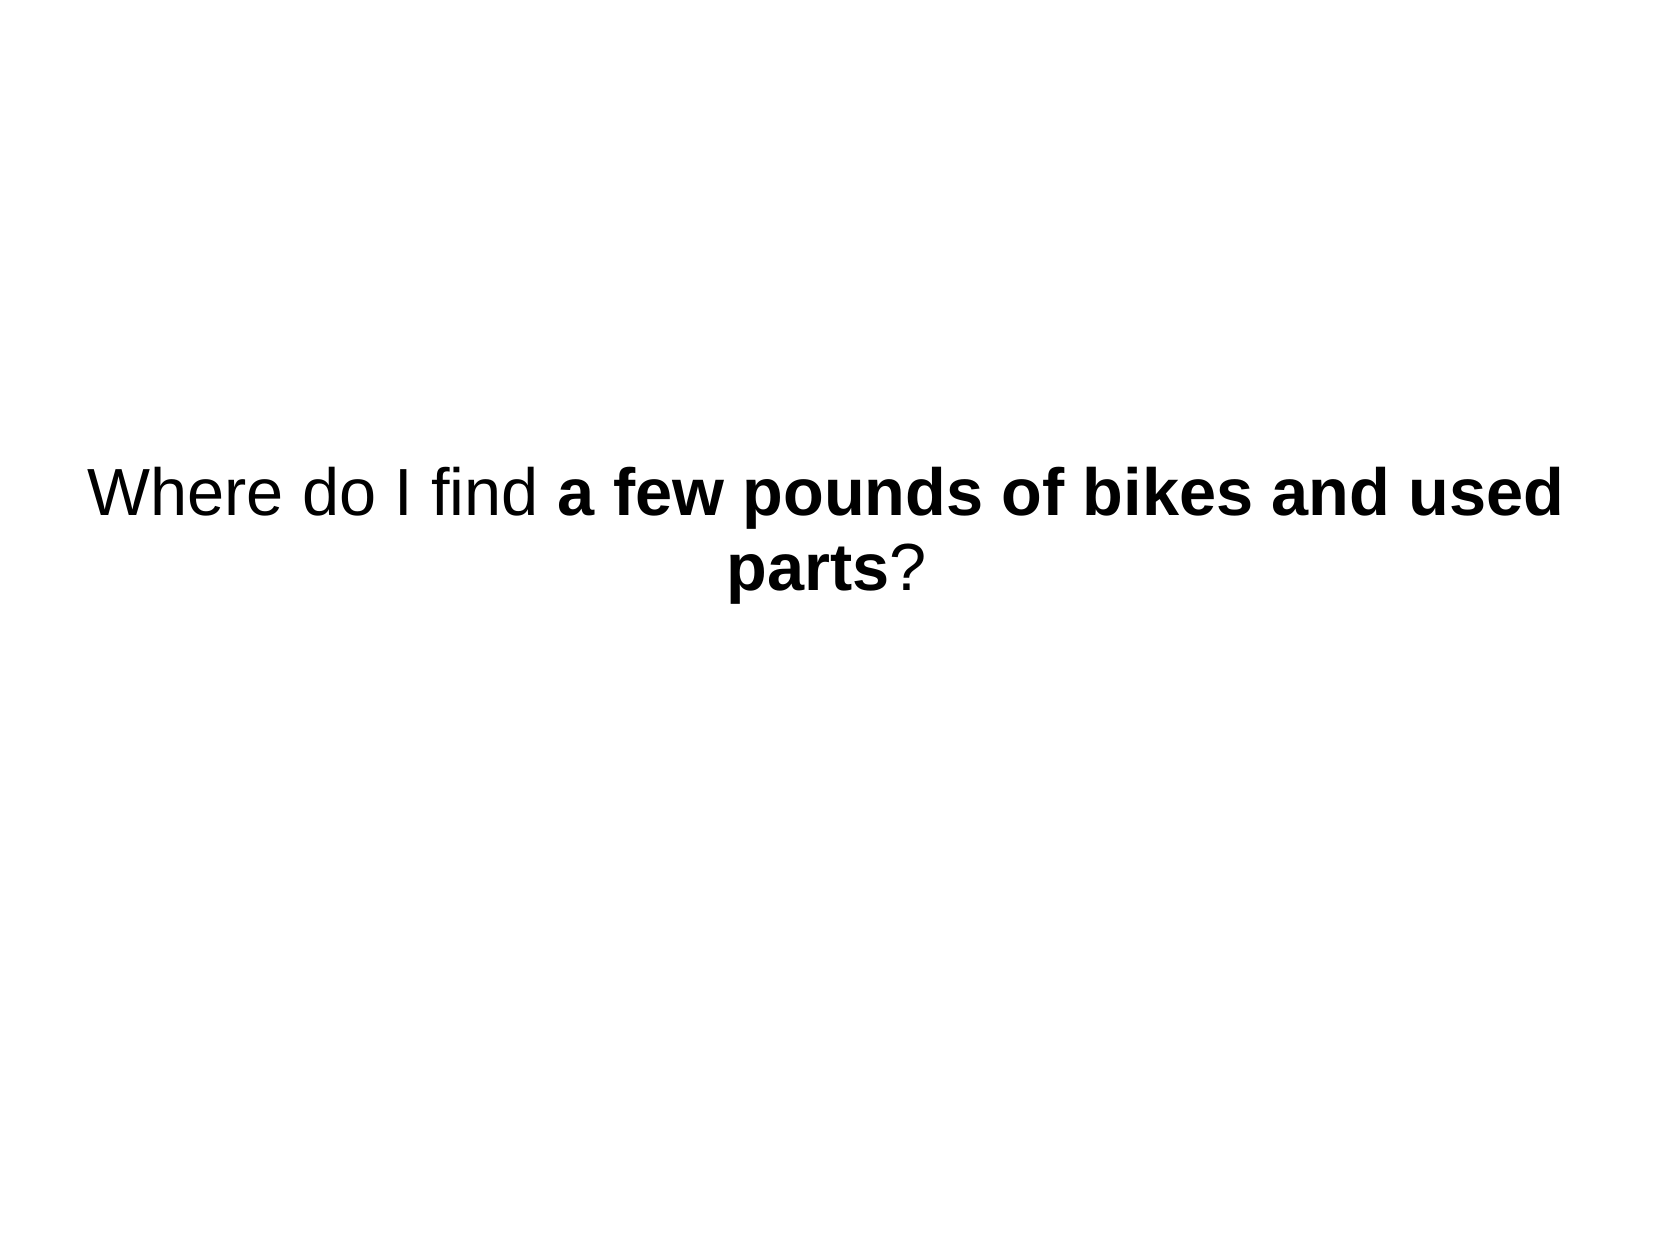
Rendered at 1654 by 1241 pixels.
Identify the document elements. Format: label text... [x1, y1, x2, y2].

subtitle Where do I find a few pounds of bikes and used parts? [82, 49, 1571, 1010]
